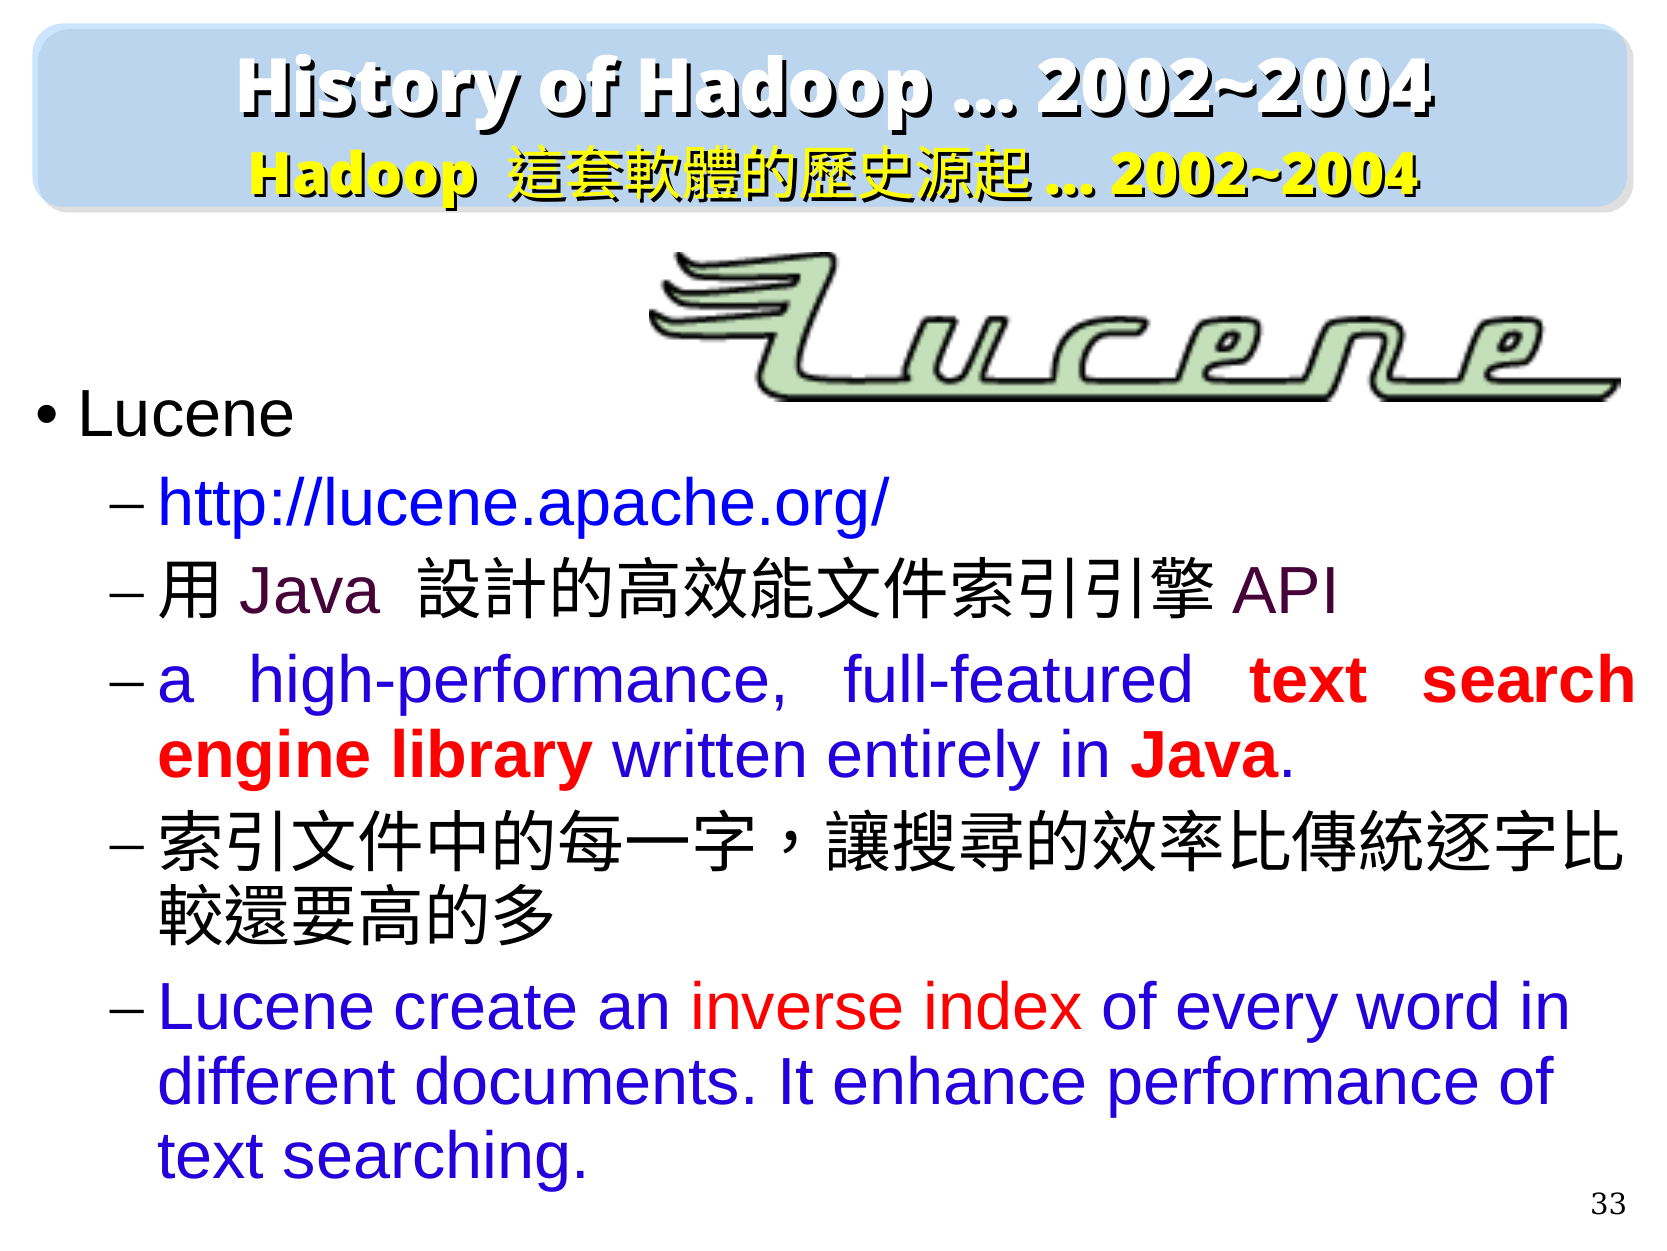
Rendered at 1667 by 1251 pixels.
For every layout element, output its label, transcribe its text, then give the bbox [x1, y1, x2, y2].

picture [649, 252, 1621, 402]
list • Lucene http://lucene.apache.org/ 用Java 設計的高效能文件索引引擎API a high-performance, full-featured text search engine library written entirely in Java. 索引文件中的每一字，讓搜尋的效率比傳統逐字比較還要高的多 Lucene create an inverse index of every word in different documents. It enhance performance of text searching. [35, 371, 1638, 1210]
text_box [32, 23, 1628, 207]
title History of Hadoop … 2002~2004 Hadoop 這套軟體的歷史源起... 2002~2004 [124, 24, 1542, 210]
